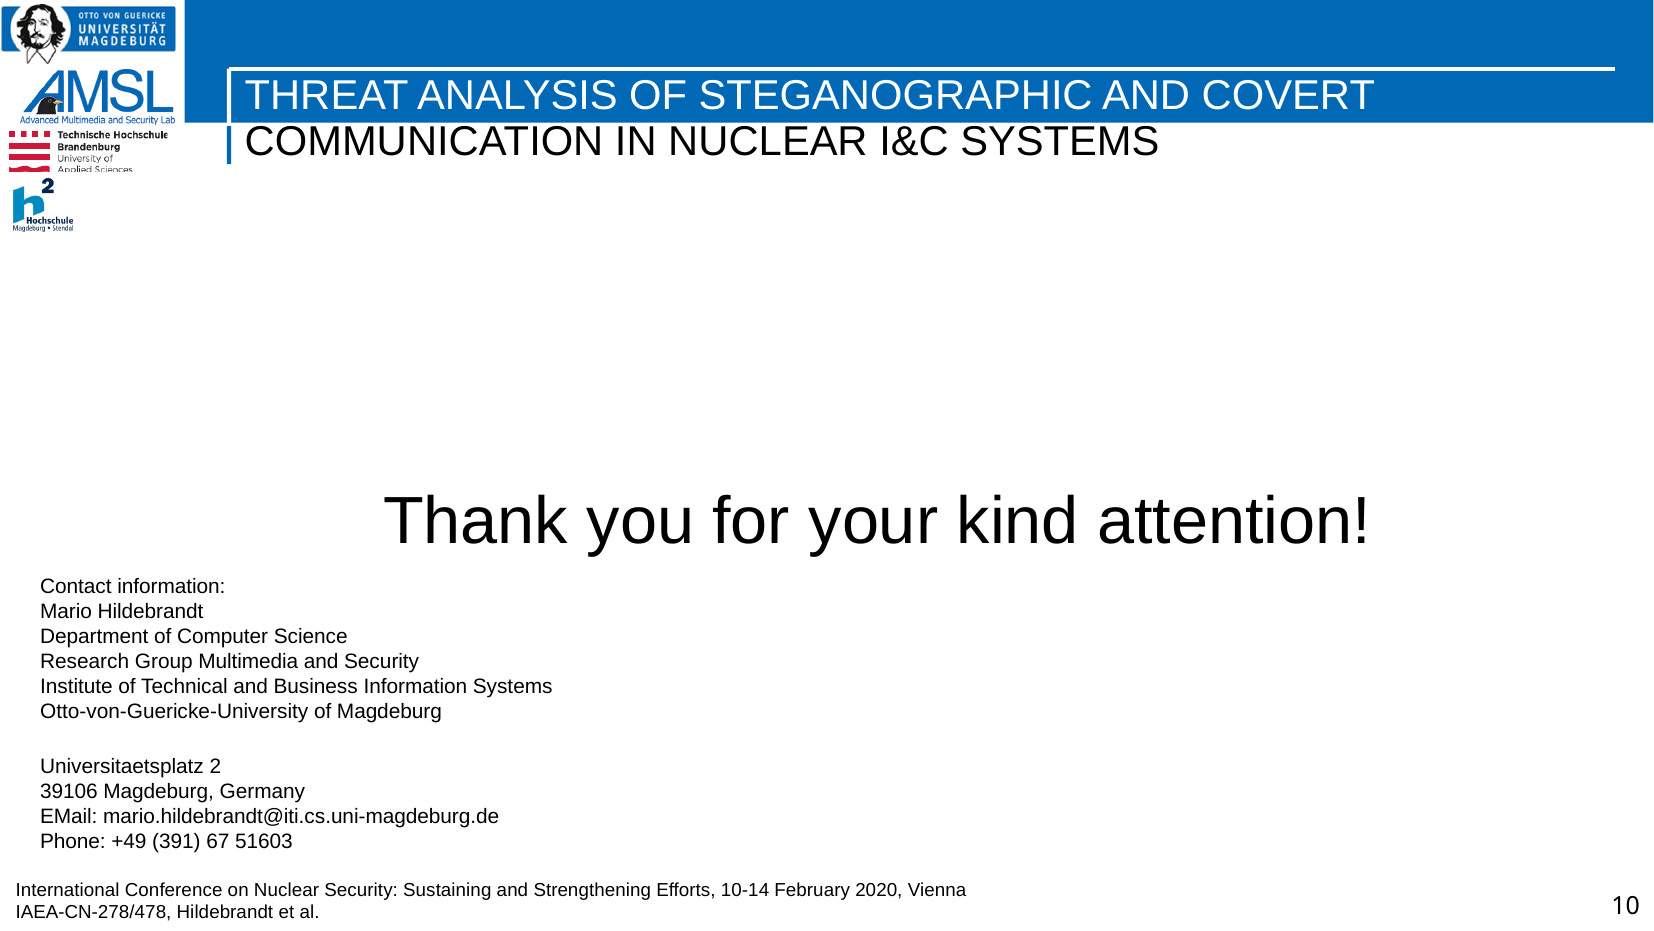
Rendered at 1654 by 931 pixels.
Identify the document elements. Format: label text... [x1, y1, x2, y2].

picture [0, 0, 176, 64]
picture [18, 68, 176, 127]
text_box Contact information: Mario Hildebrandt Department of Computer Science Research Group Multimedia and Security Institute of Technical and Business Information Systems Otto-von-Guericke-University of Magdeburg Universitaetsplatz 2 39106 Magdeburg, Germany EMail: mario.hildebrandt@iti.cs.uni-magdeburg.de Phone: +49 (391) 67 51603 [23, 565, 958, 876]
title THREAT ANALYSIS OF STEGANOGRAPHIC AND COVERT COMMUNICATION IN NUCLEAR I&C SYSTEMS [244, 71, 1621, 165]
list Thank you for your kind attention! [120, 171, 1636, 871]
picture [13, 178, 73, 232]
